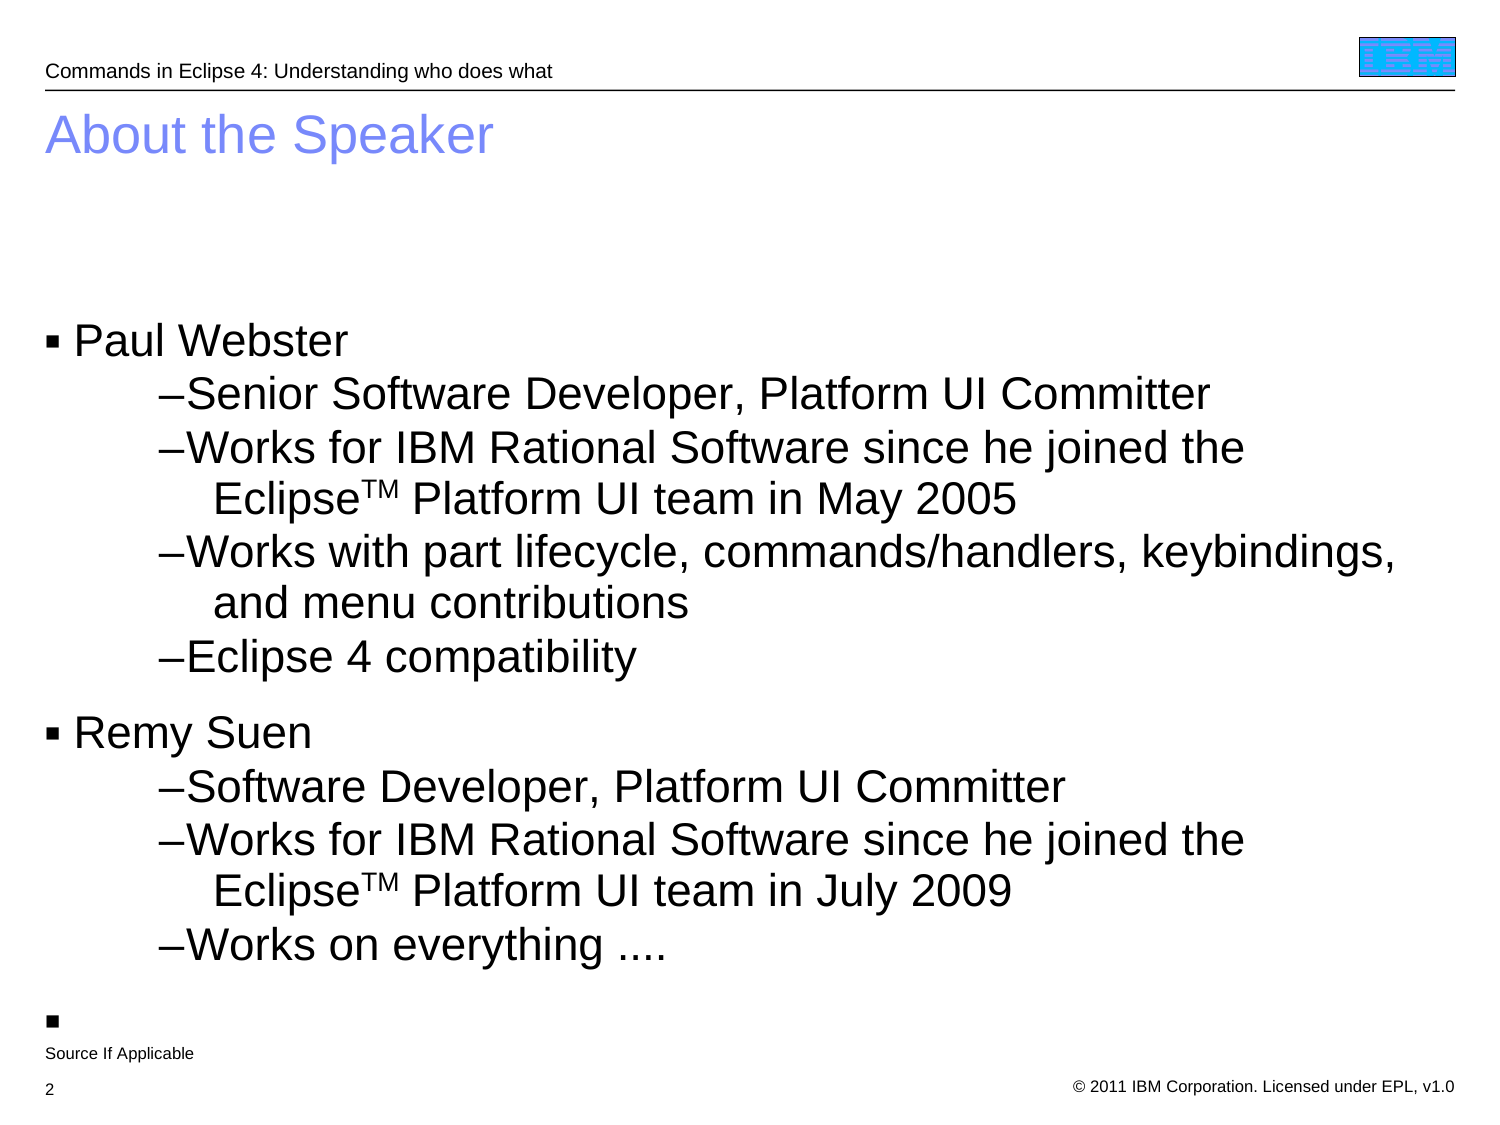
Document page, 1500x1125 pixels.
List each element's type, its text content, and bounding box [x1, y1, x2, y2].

list Paul Webster Senior Software Developer, Platform UI Committer Works for IBM Rational Software since he joined the EclipseTM Platform UI team in May 2005 Works with part lifecycle, commands/handlers, keybindings, and menu contributions Eclipse 4 compatibility Remy Suen Software Developer, Platform UI Committer Works for IBM Rational Software since he joined the EclipseTM Platform UI team in July 2009 Works on everything .... [30, 307, 1456, 1061]
text_box Commands in Eclipse 4: Understanding who does what [30, 37, 1306, 83]
text_box Source If Applicable [30, 1021, 1441, 1072]
title About the Speaker [30, 97, 1456, 218]
